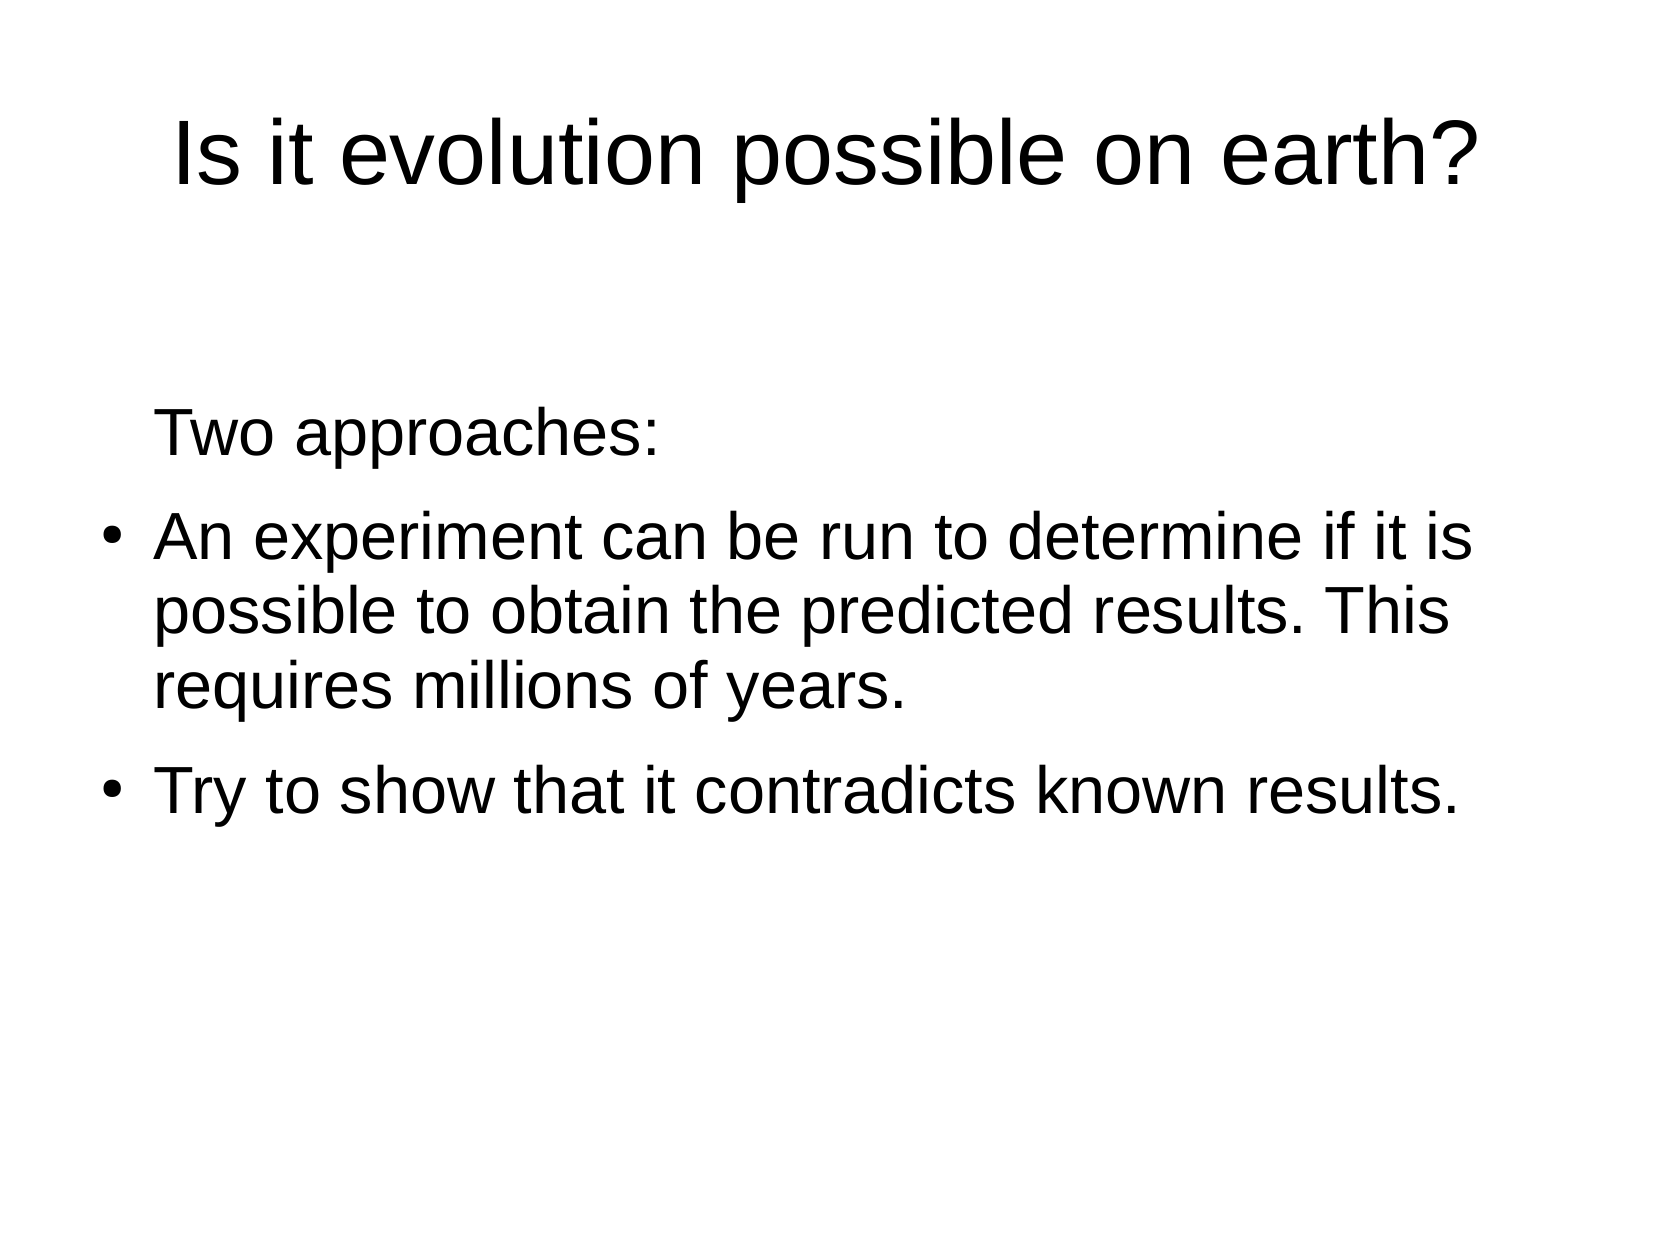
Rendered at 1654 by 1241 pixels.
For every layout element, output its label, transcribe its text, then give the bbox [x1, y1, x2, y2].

list Two approaches: An experiment can be run to determine if it is possible to obtain the predicted results. This requires millions of years. Try to show that it contradicts known results. [82, 290, 1571, 1010]
title Is it evolution possible on earth? [82, 49, 1571, 257]
